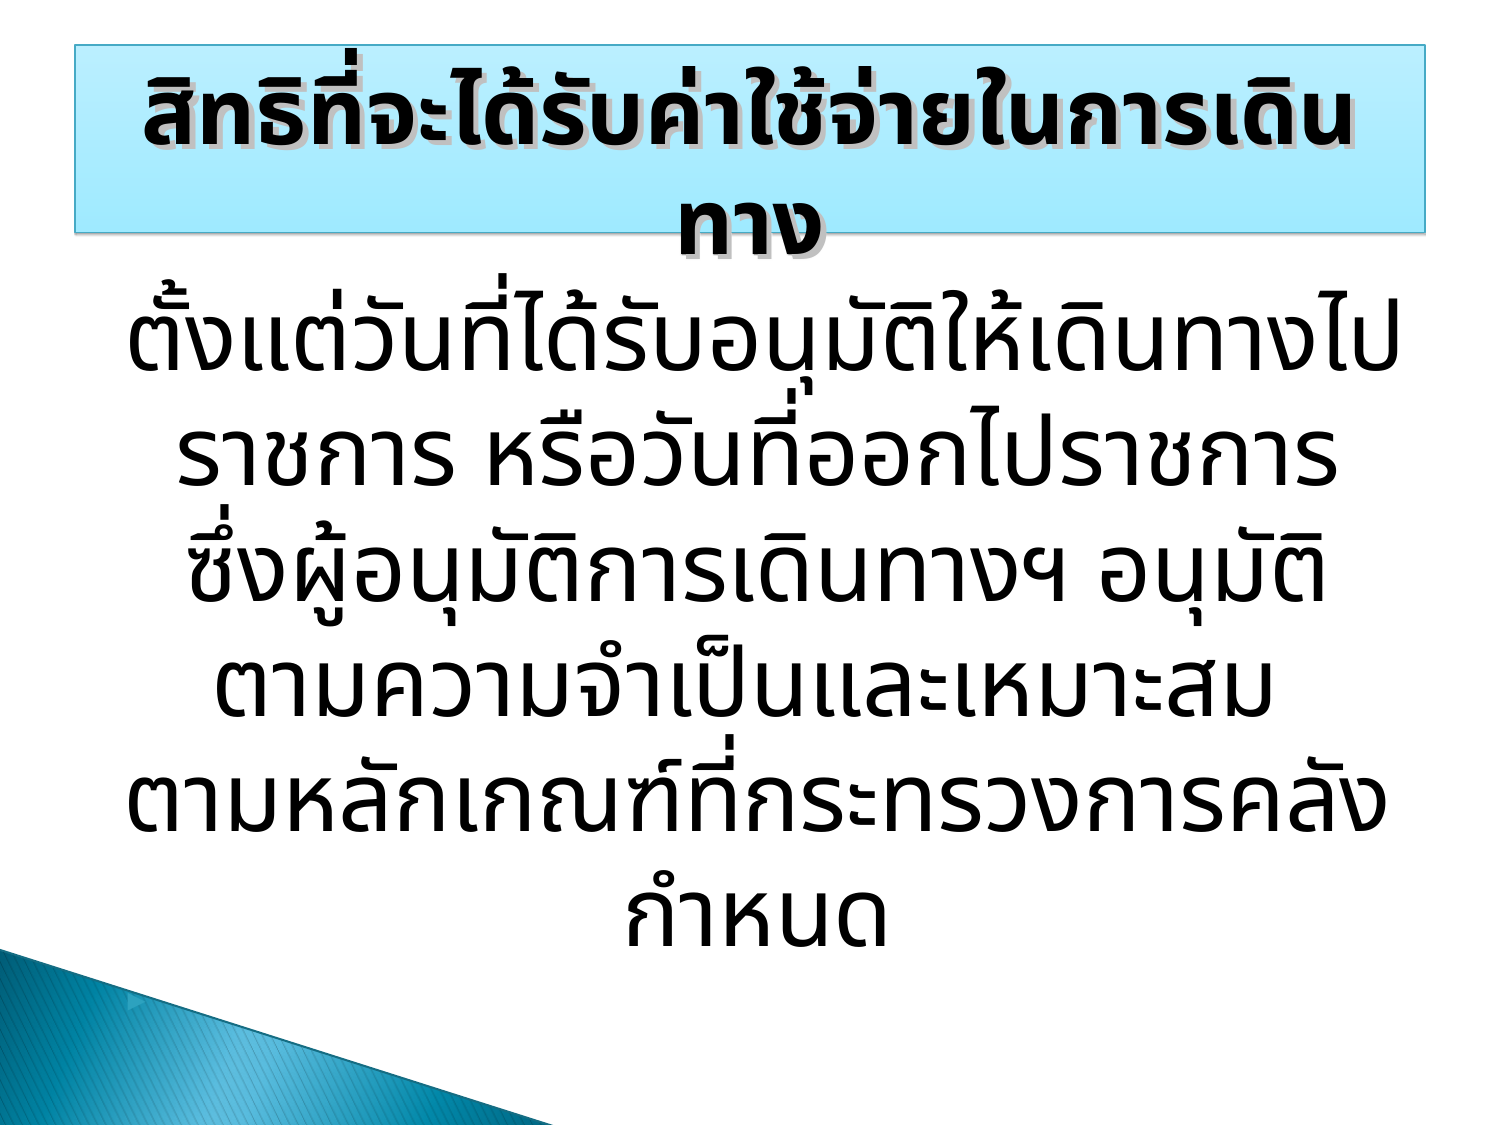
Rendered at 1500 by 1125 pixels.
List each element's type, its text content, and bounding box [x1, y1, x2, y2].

list ตั้งแต่วันที่ได้รับอนุมัติให้เดินทางไปราชการ หรือวันที่ออกไปราชการ ซึ่งผู้อนุมัติการเดินทางฯ อนุมัติตามความจำเป็นและเหมาะสม ตามหลักเกณฑ์ที่กระทรวงการคลังกำหนด [75, 267, 1426, 986]
title สิทธิที่จะได้รับค่าใช้จ่ายในการเดินทาง [75, 45, 1426, 233]
